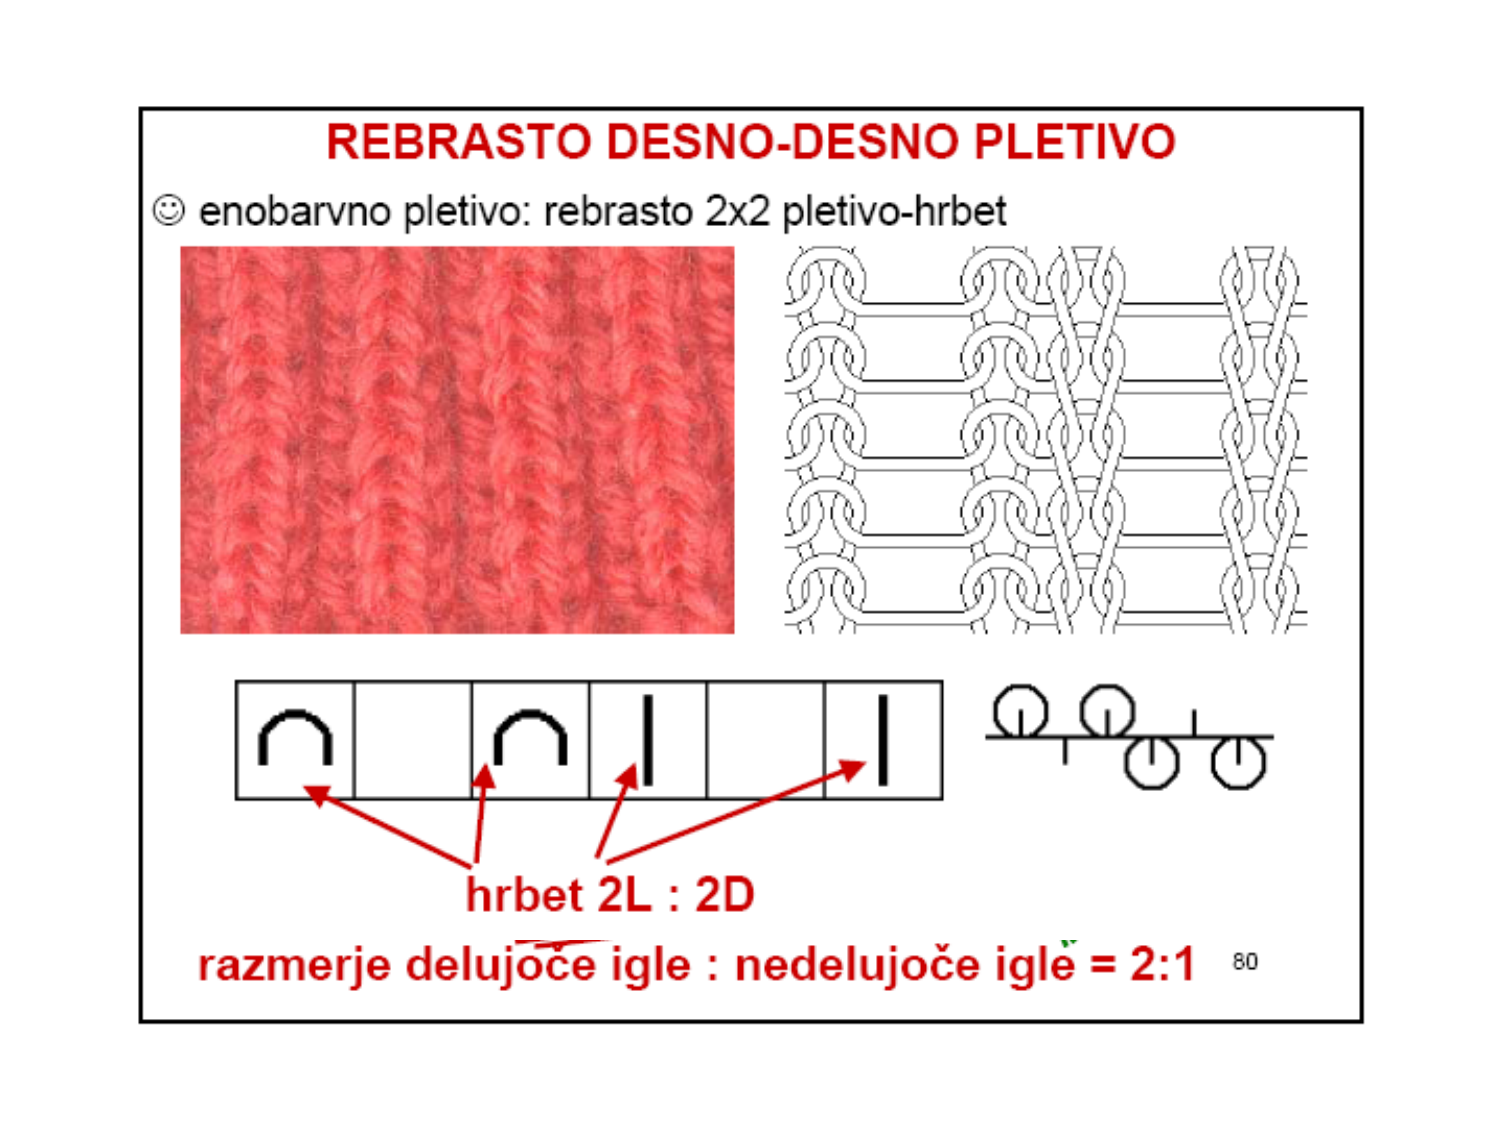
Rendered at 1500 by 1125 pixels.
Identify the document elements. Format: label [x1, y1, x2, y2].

picture [112, 78, 1377, 1039]
